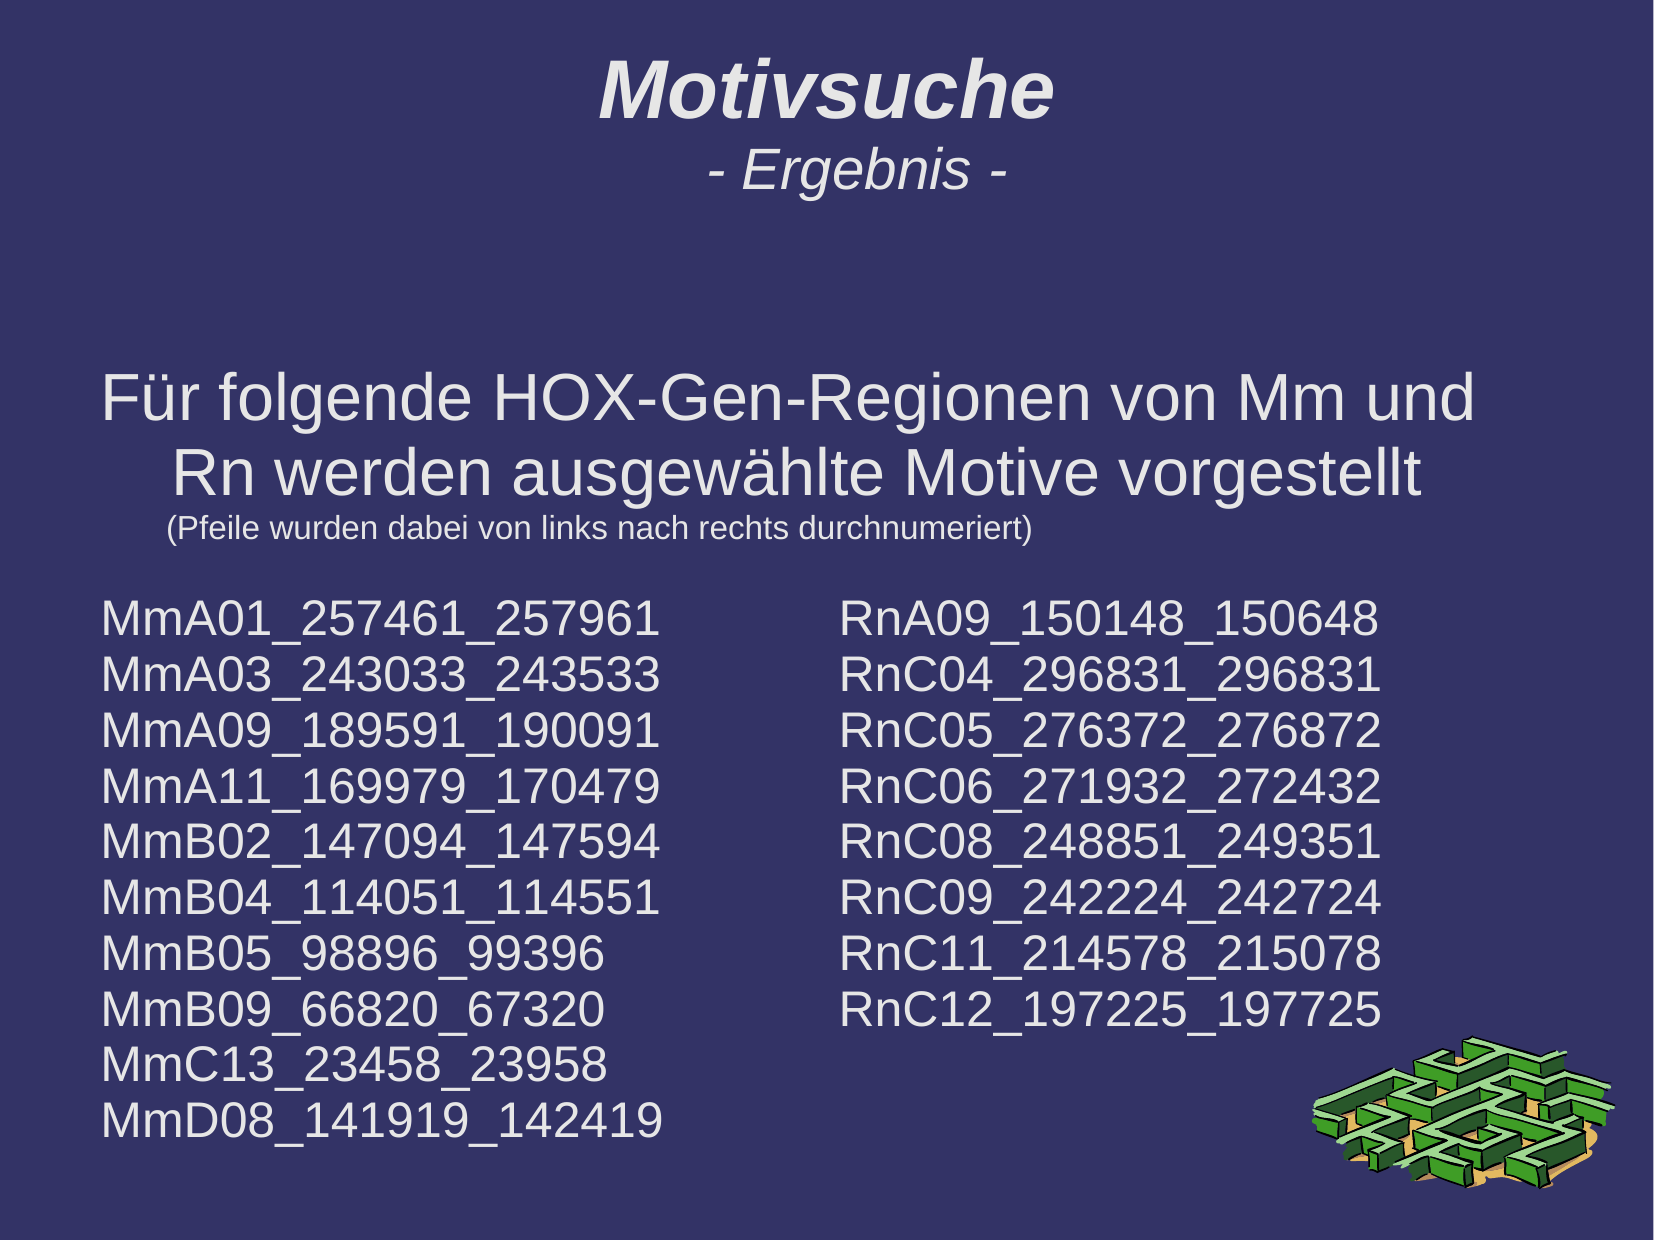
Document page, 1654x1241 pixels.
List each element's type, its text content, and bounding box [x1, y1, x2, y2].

list RnA09_150148_150648 RnC04_296831_296831 RnC05_276372_276872 RnC06_271932_272432 RnC08_248851_249351 RnC09_242224_242724 RnC11_214578_215078 RnC12_197225_197725 [827, 709, 1565, 1037]
list Für folgende HOX-Gen-Regionen von Mm und Rn werden ausgewählte Motive vorgestellt (Pfeile wurden dabei von links nach rechts durchnumeriert) [88, 359, 1565, 709]
list [88, 300, 1570, 650]
title Motivsuche - Ergebnis - [121, 19, 1534, 227]
list MmA01_257461_257961 MmA03_243033_243533 MmA09_189591_190091 MmA11_169979_170479 MmB02_147094_147594 MmB04_114051_114551 MmB05_98896_99396 MmB09_66820_67320 MmC13_23458_23958 MmD08_141919_142419 [88, 590, 827, 1149]
